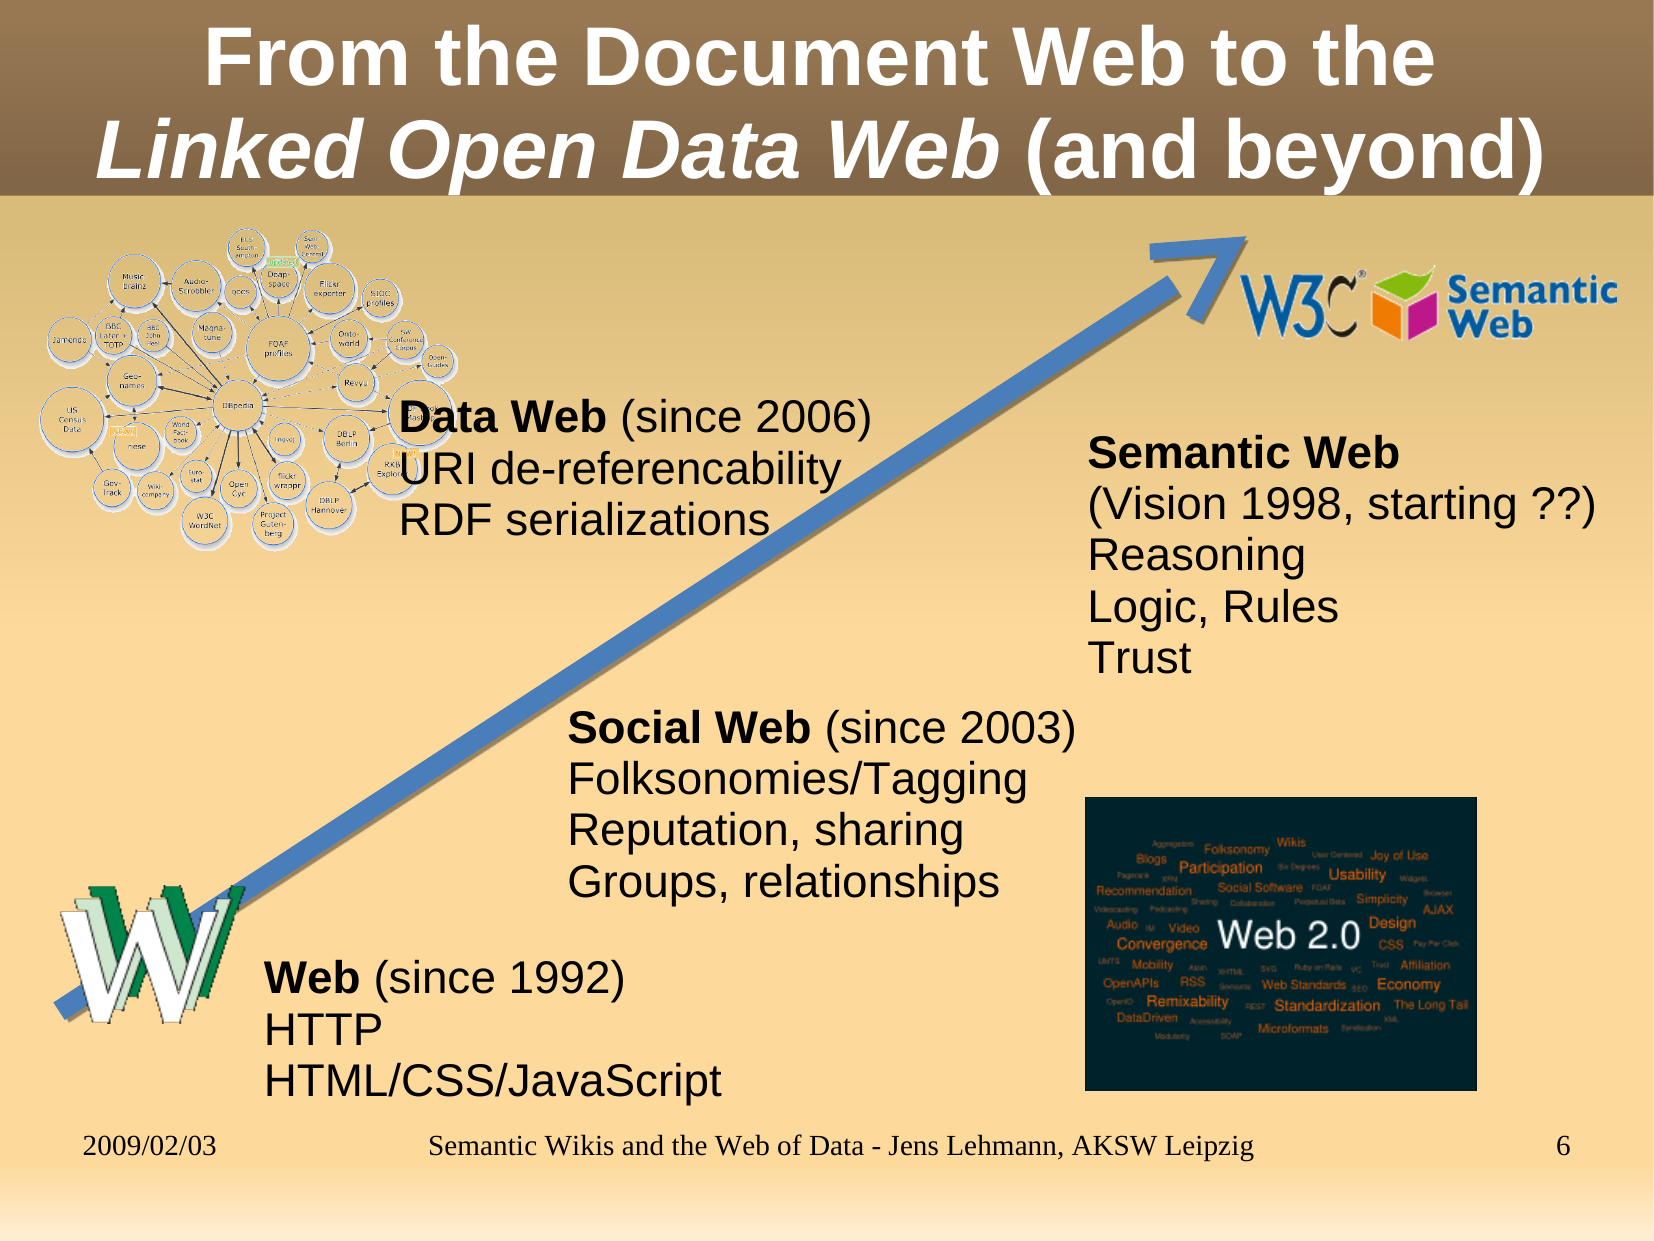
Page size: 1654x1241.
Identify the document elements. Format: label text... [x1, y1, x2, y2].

picture [0, 0, 1654, 1241]
title From the Document Web to the Linked Open Data Web (and beyond) [76, 7, 1565, 200]
text_box Semantic Web (Vision 1998, starting ??) Reasoning Logic, Rules Trust [1072, 419, 1613, 691]
text_box Social Web (since 2003) Folksonomies/Tagging Reputation, sharing Groups, relationships [552, 694, 1093, 915]
text_box Web (since 1992) HTTP HTML/CSS/JavaScript [249, 944, 738, 1115]
text_box Data Web (since 2006) URI de-referencability RDF serializations [383, 383, 888, 554]
